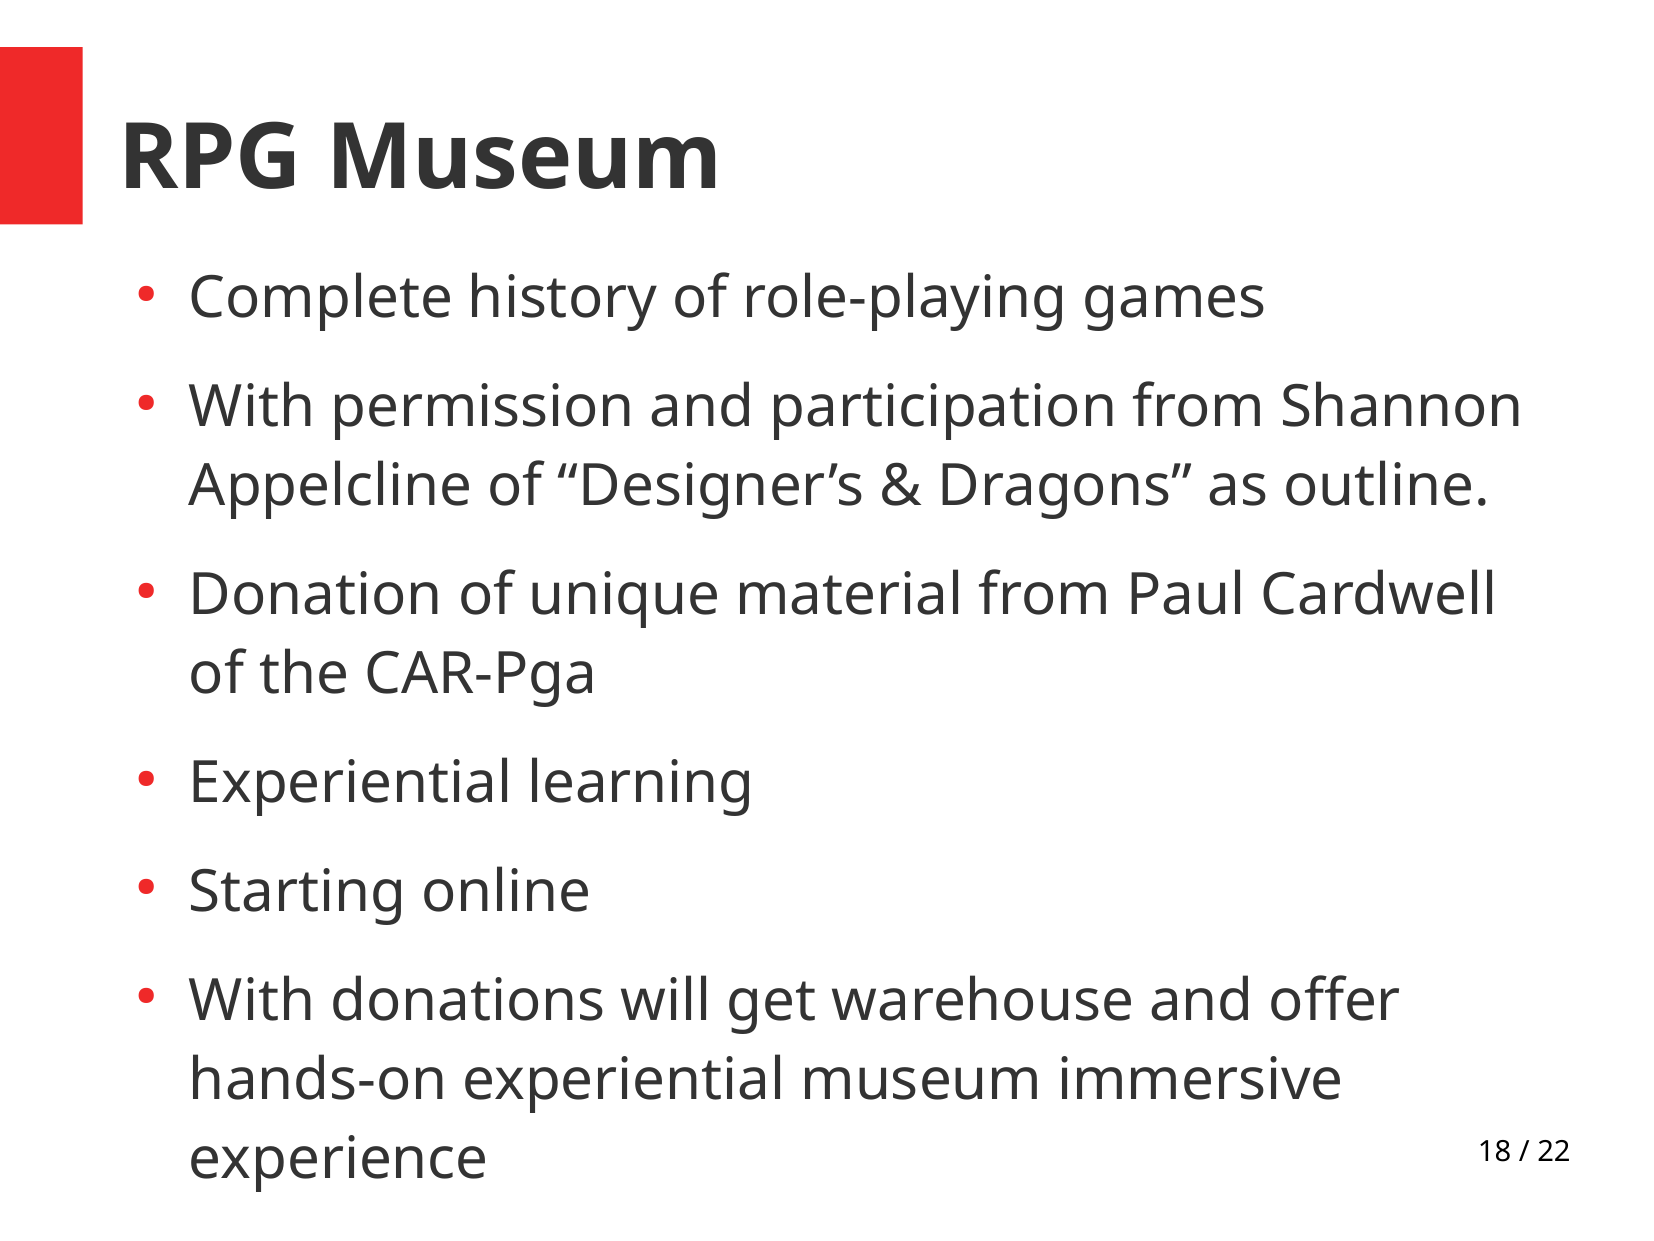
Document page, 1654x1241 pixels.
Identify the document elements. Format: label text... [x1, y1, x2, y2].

list Complete history of role-playing games With permission and participation from Shannon Appelcline of “Designer’s & Dragons” as outline. Donation of unique material from Paul Cardwell of the CAR-Pga Experiential learning Starting online With donations will get warehouse and offer hands-on experiential museum immersive experience [118, 255, 1536, 976]
title RPG Museum [118, 49, 1571, 257]
